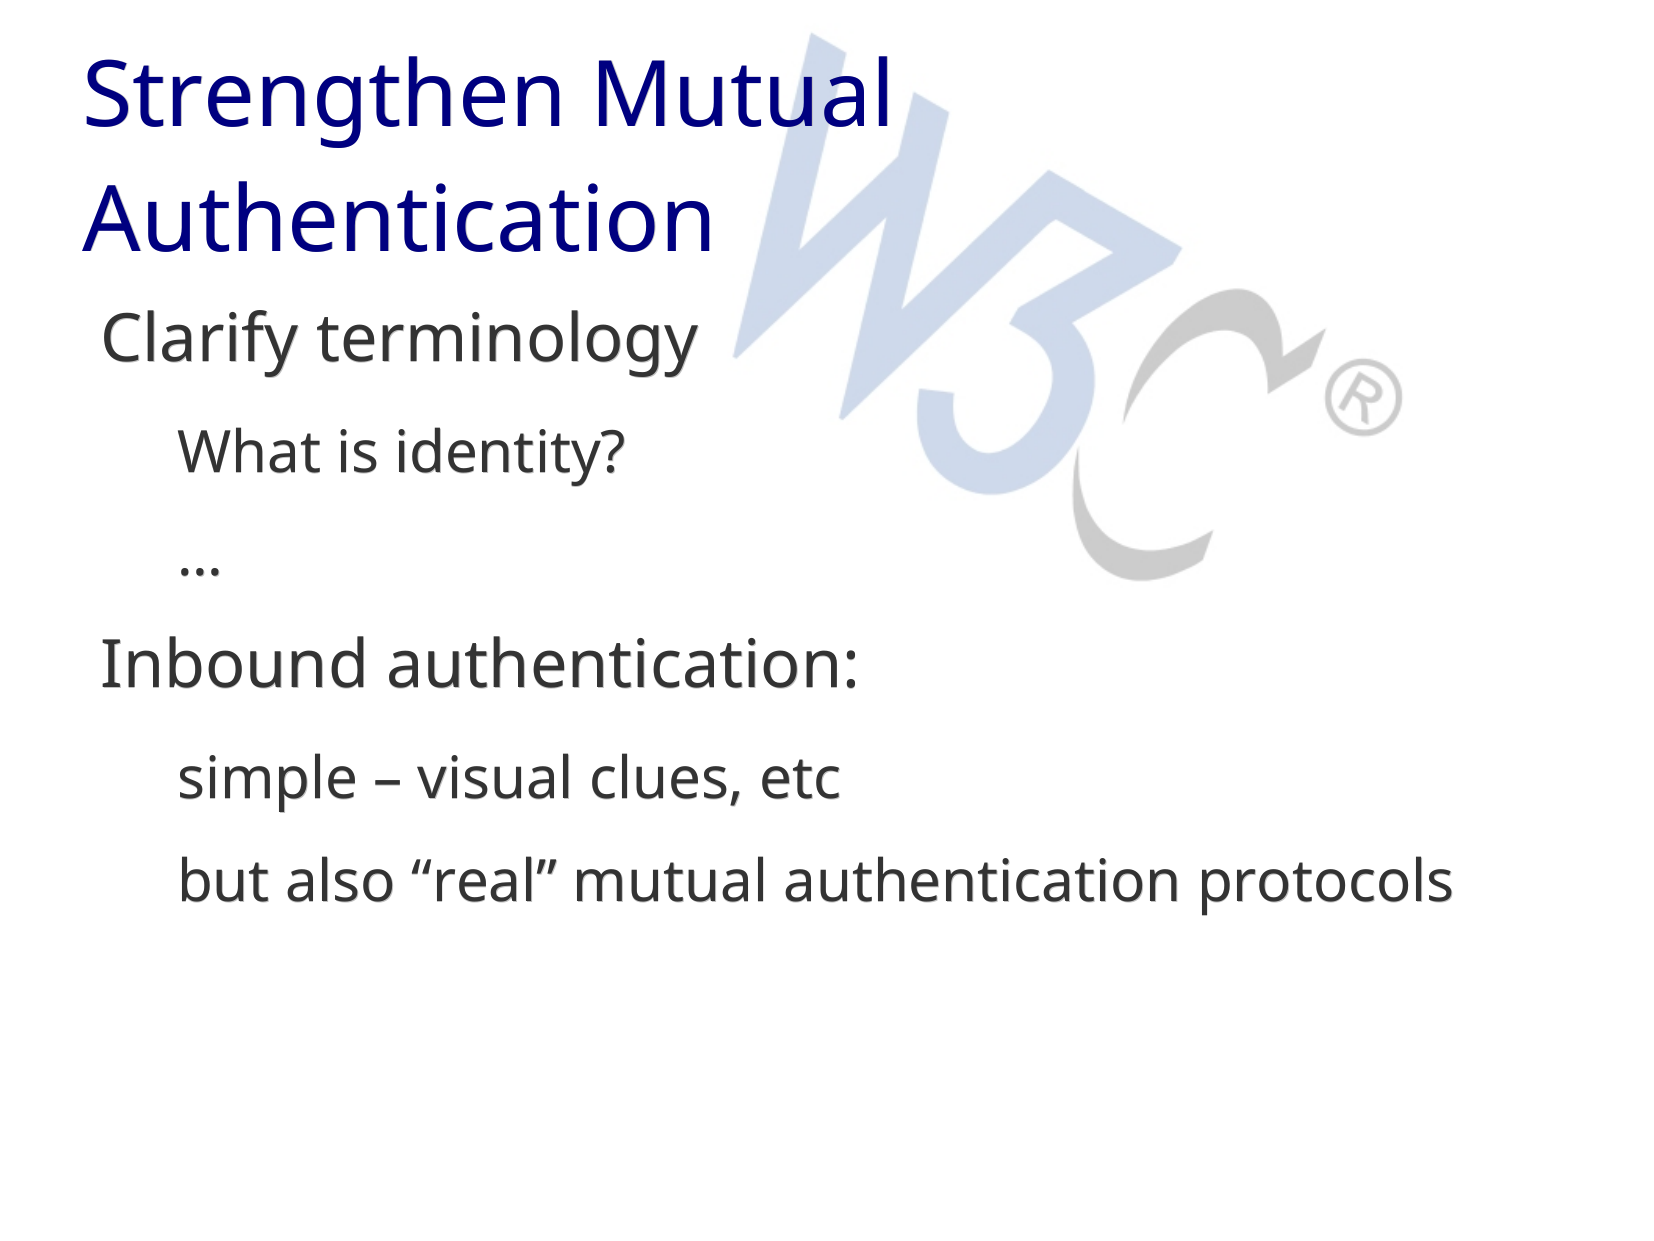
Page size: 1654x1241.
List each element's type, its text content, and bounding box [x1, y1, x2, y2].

list Clarify terminology What is identity? ... Inbound authentication: simple – visual clues, etc but also “real” mutual authentication protocols [82, 290, 1571, 1109]
title Strengthen Mutual Authentication [82, 49, 1536, 257]
picture [403, 0, 1654, 605]
